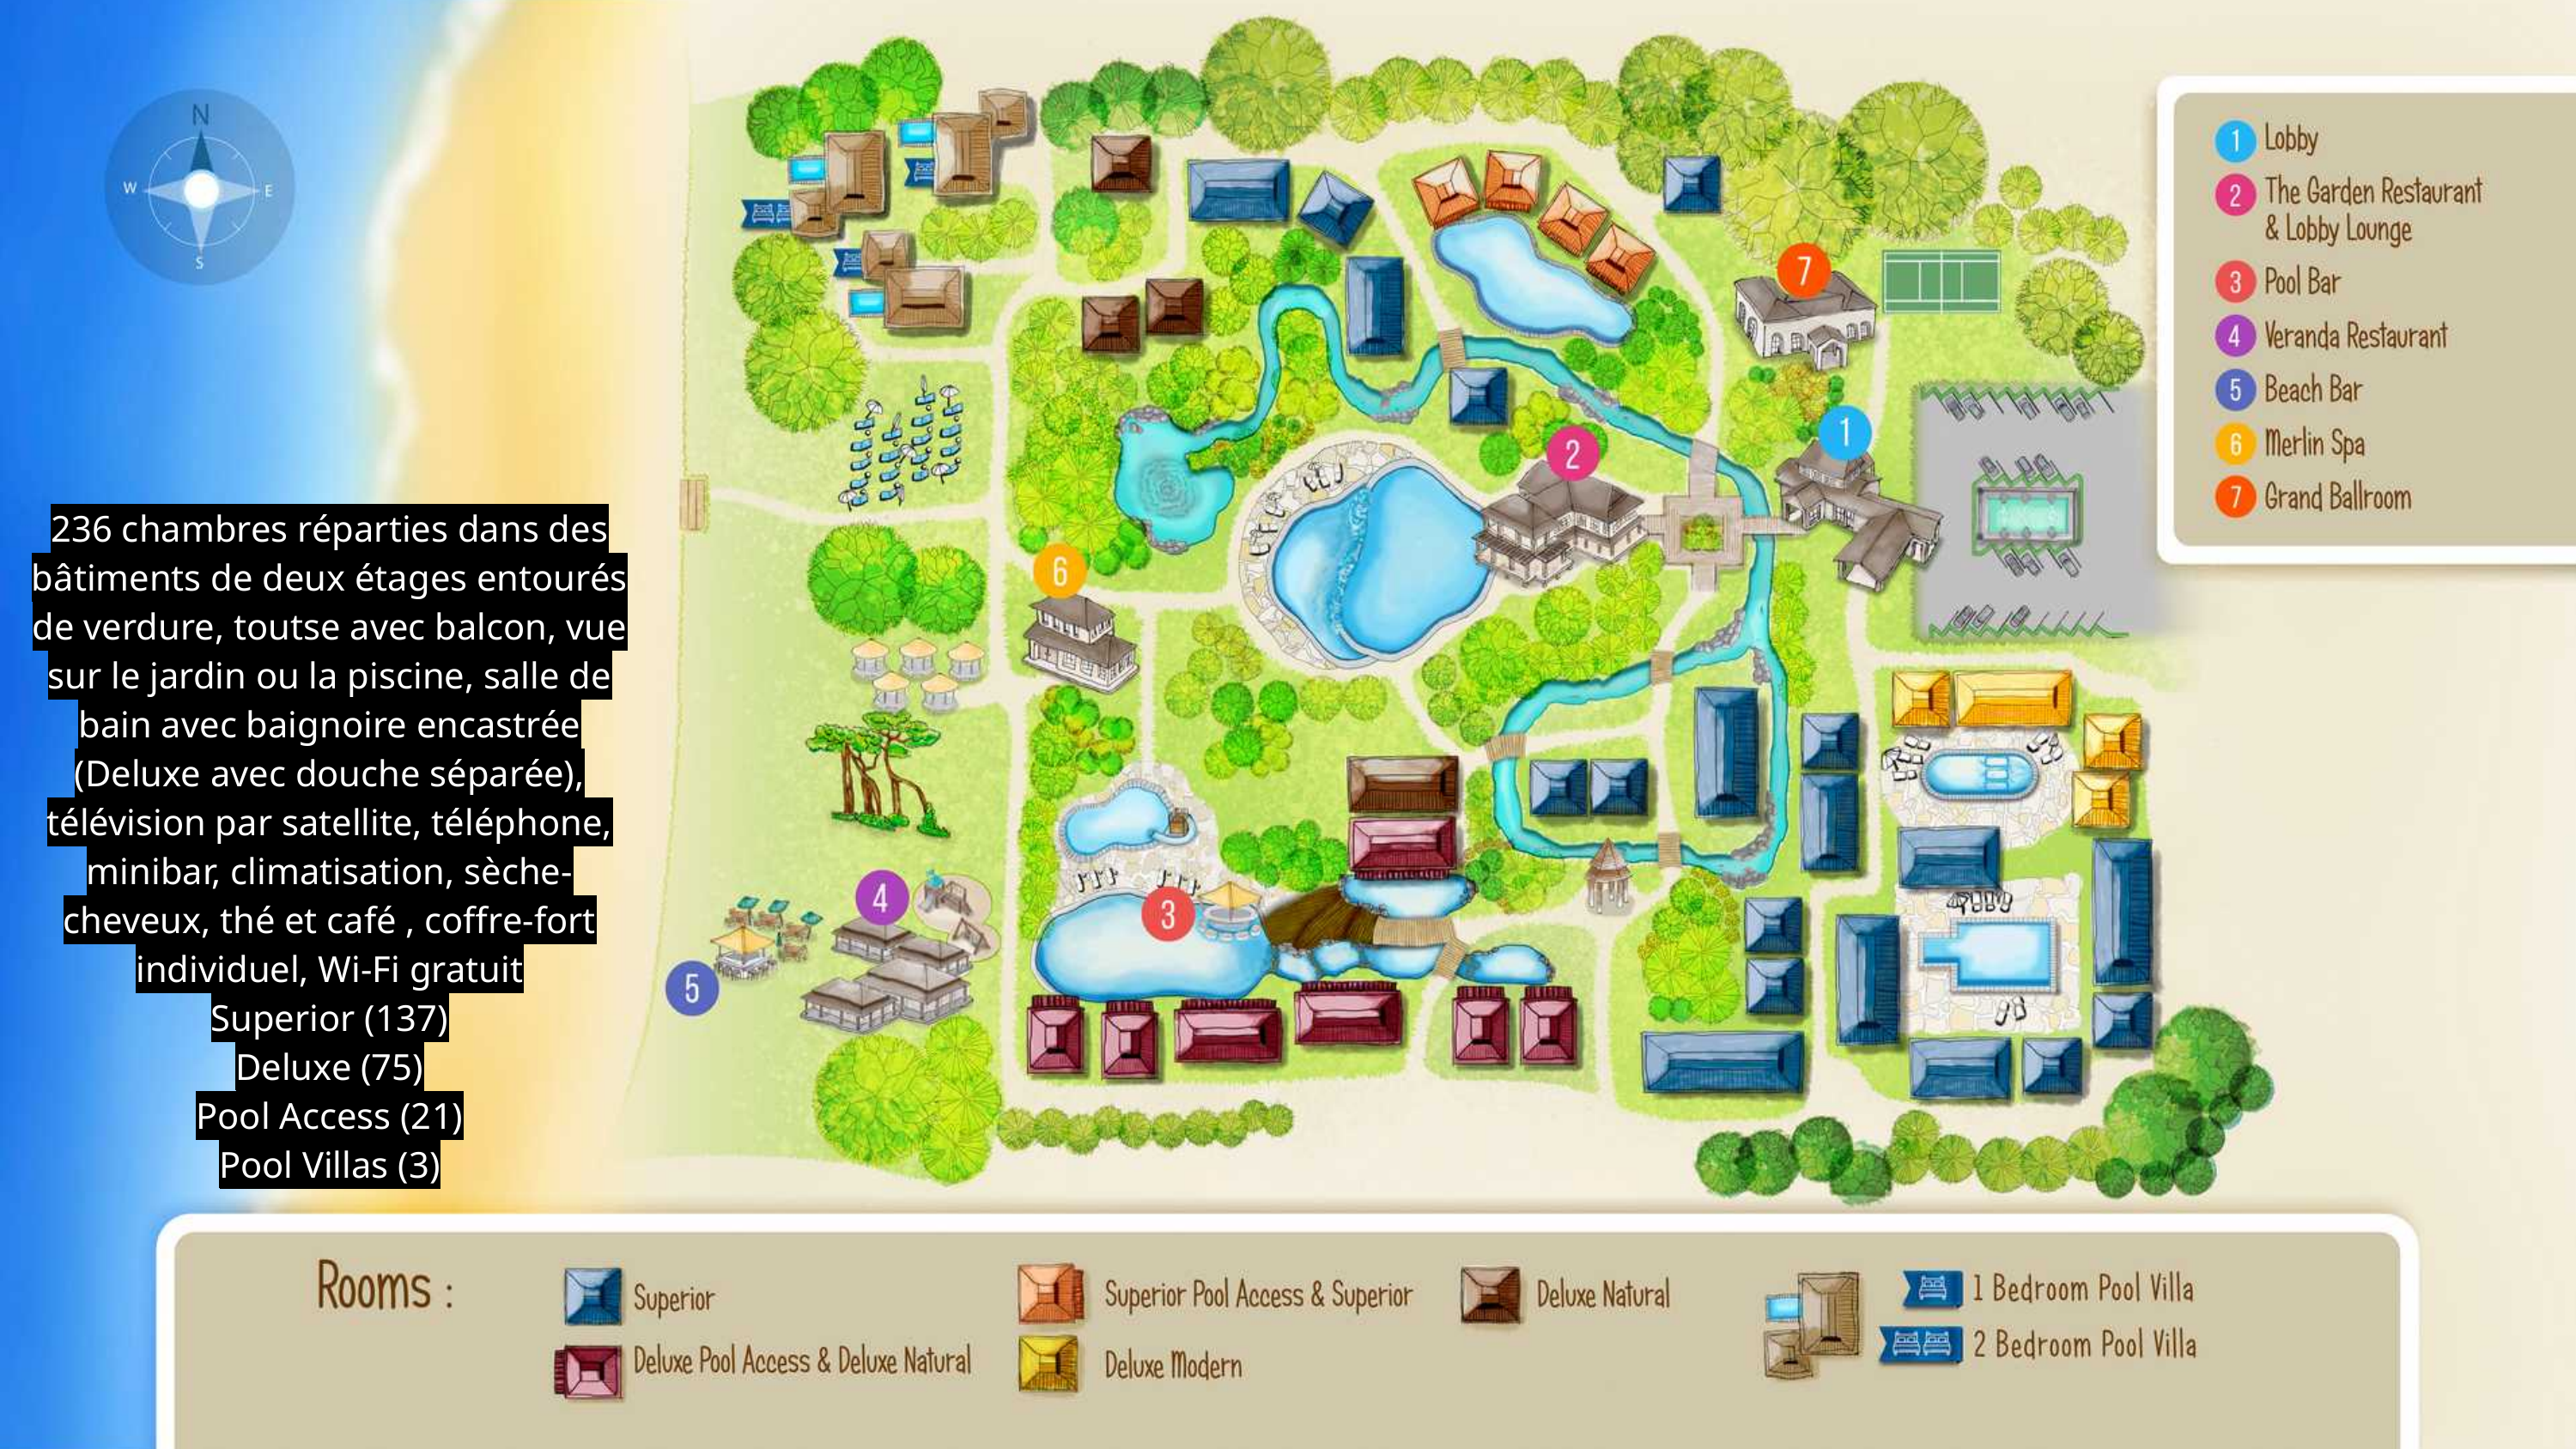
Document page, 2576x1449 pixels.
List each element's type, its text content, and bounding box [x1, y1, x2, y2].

picture [0, 0, 2576, 1449]
text_box 236 chambres réparties dans des bâtiments de deux étages entourés de verdure, toutse avec balcon, vue sur le jardin ou la piscine, salle de bain avec baignoire encastrée (Deluxe avec douche séparée), télévision par satellite, téléphone, minibar, climatisation, sèche-cheveux, thé et café , coffre-fort individuel, Wi-Fi gratuit Superior (137) Deluxe (75) Pool Access (21) Pool Villas (3) [9, 497, 649, 1012]
